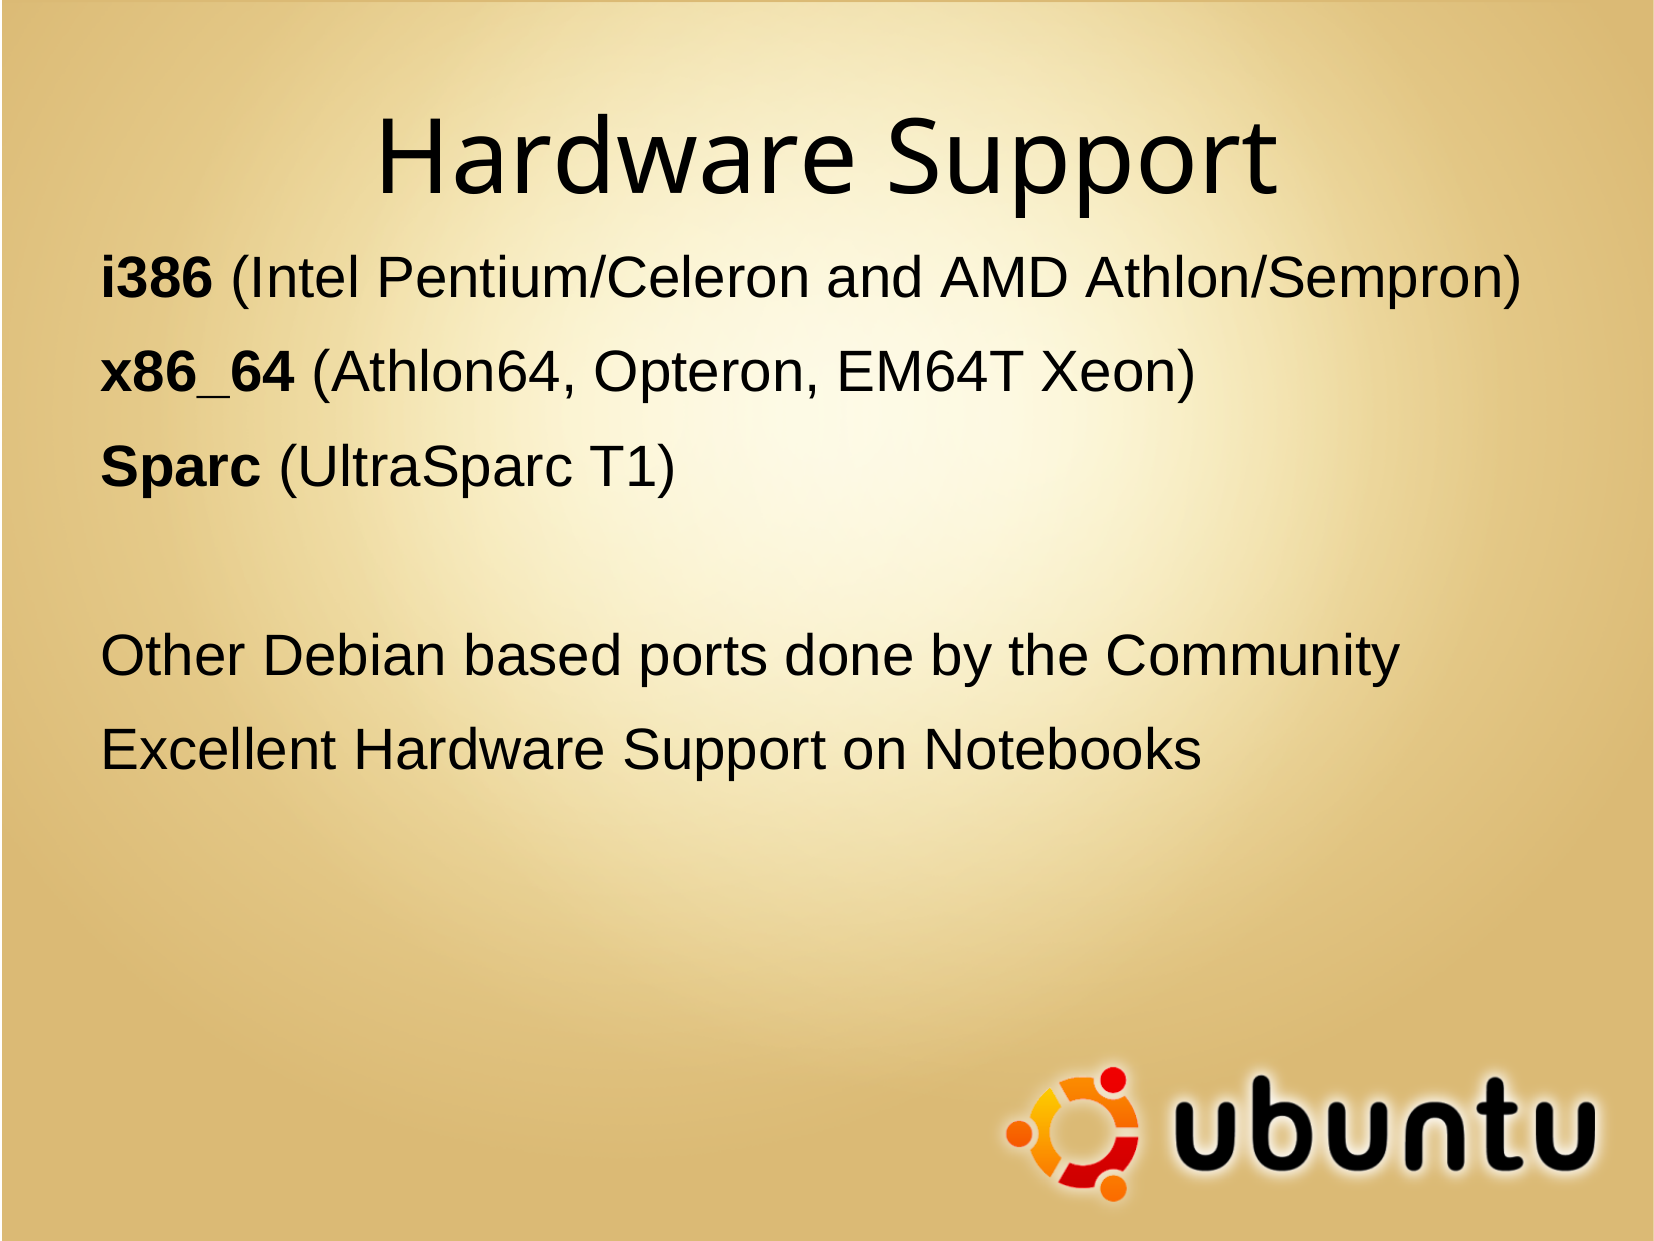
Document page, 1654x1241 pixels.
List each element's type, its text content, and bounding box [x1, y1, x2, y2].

picture [2, 0, 1654, 1241]
list i386 (Intel Pentium/Celeron and AMD Athlon/Sempron) x86_64 (Athlon64, Opteron, EM64T Xeon) Sparc (UltraSparc T1) Other Debian based ports done by the Community Excellent Hardware Support on Notebooks [82, 244, 1654, 1063]
title Hardware Support [82, 49, 1571, 244]
